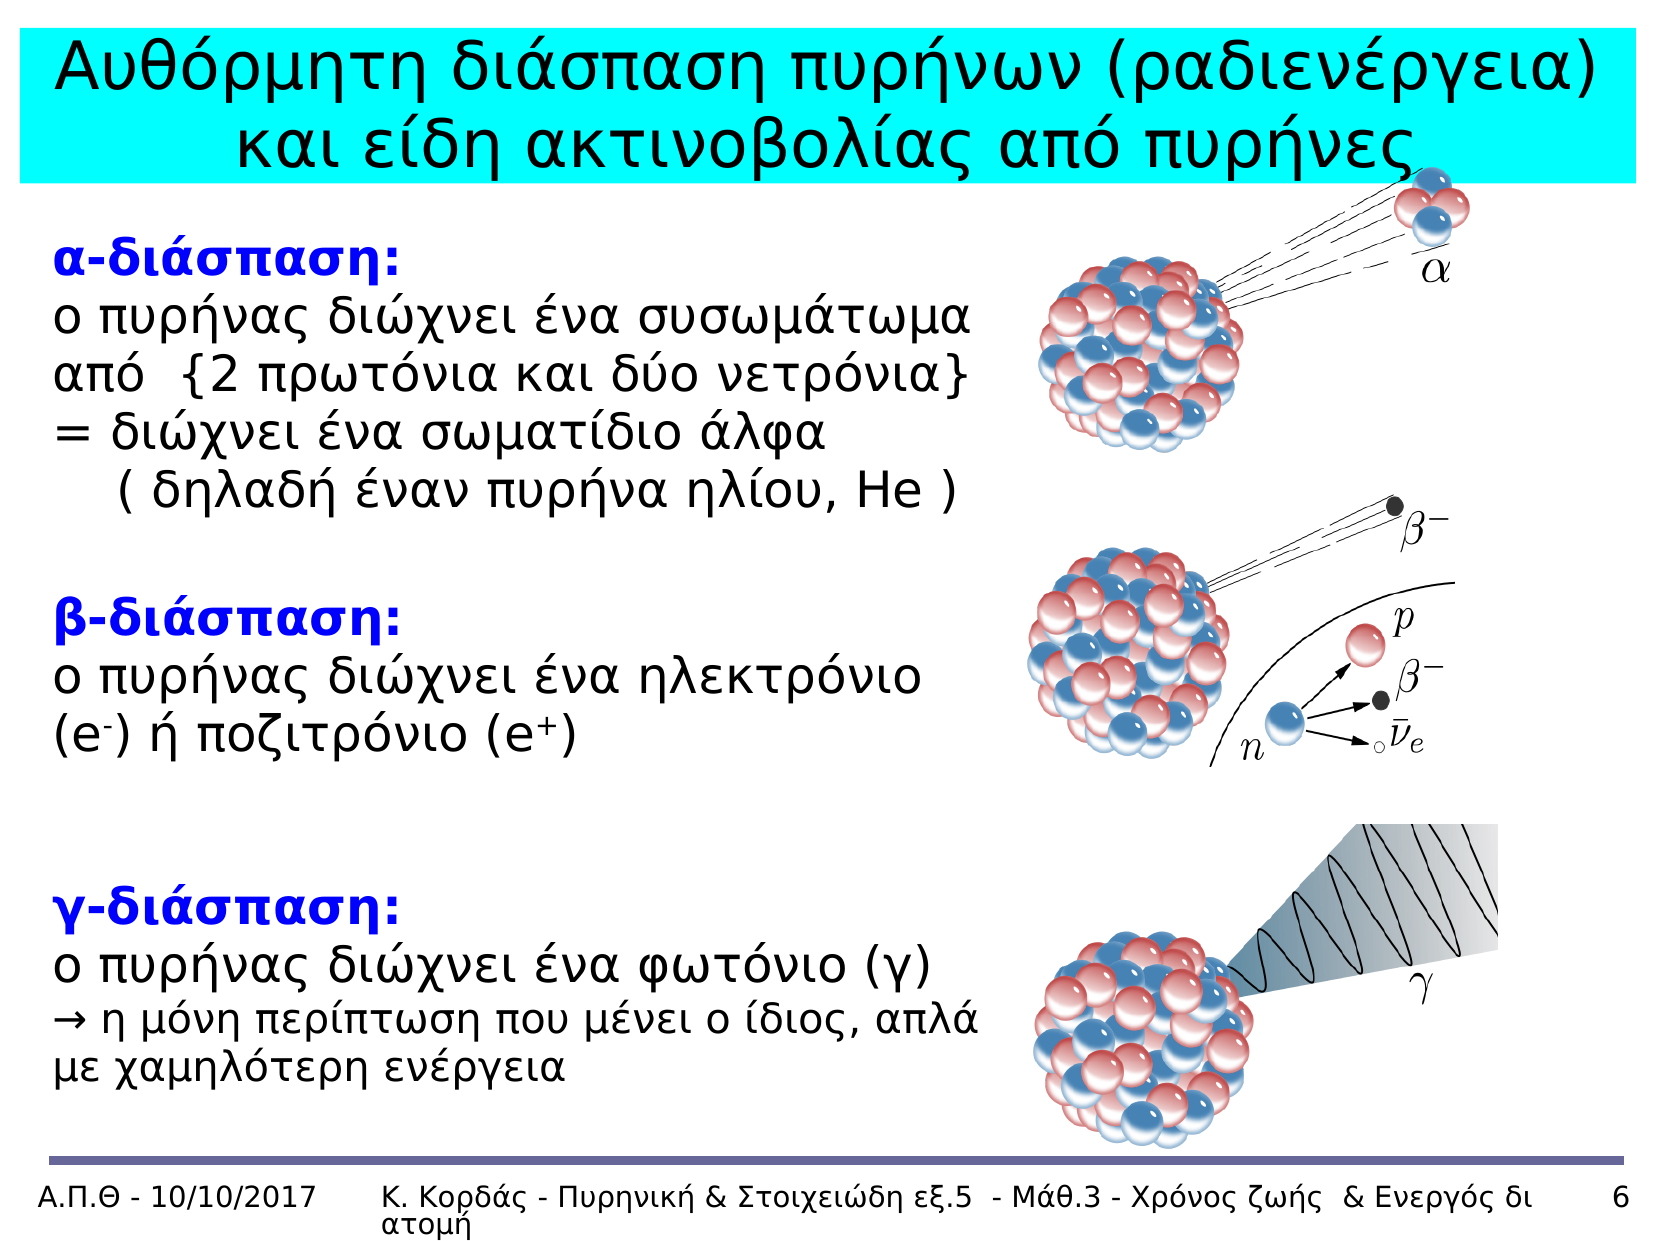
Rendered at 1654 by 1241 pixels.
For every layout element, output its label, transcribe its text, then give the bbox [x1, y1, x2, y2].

text_box α-διάσπαση: ο πυρήνας διώχνει ένα συσωμάτωμα από {2 πρωτόνια και δύο νετρόνια} = διώχνει ένα σωματίδιο άλφα ( δηλαδή έναν πυρήνα ηλίου, He ) [37, 221, 1013, 529]
picture [1031, 824, 1498, 1157]
text_box β-διάσπαση: ο πυρήνας διώχνει ένα ηλεκτρόνιο (e-) ή ποζιτρόνιο (e+) [37, 581, 1013, 774]
text_box γ-διάσπαση: ο πυρήνας διώχνει ένα φωτόνιο (γ) → η μόνη περίπτωση που μένει ο ίδιος, απλά με χαμηλότερη ενέργεια [37, 870, 1013, 1101]
picture [1025, 159, 1471, 767]
title Αυθόρμητη διάσπαση πυρήνων (ραδιενέργεια) και είδη ακτινοβολίας από πυρήνες [19, 27, 1636, 184]
